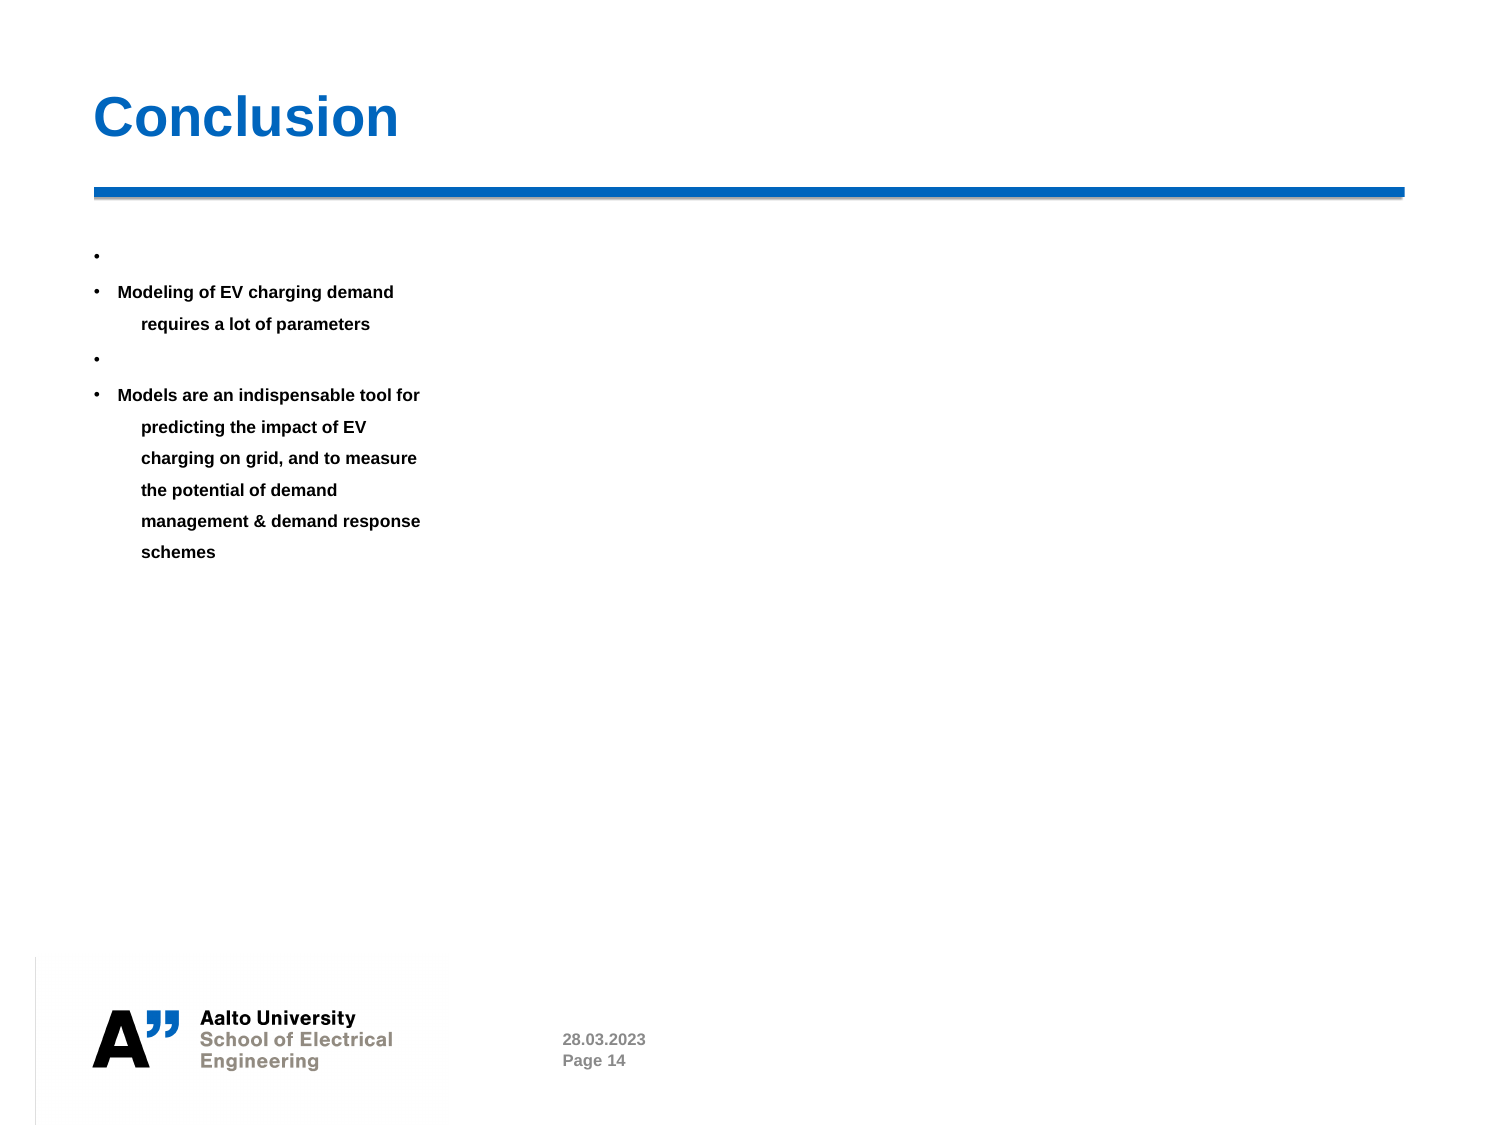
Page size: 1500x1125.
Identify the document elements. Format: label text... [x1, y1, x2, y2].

text_box Page [562, 1050, 816, 1071]
text_box 28.03.2023 [562, 1029, 816, 1050]
title Conclusion [93, 80, 1369, 228]
list Modeling of EV charging demand requires a lot of parameters Models are an indispensable tool for predicting the impact of EV charging on grid, and to measure the potential of demand management & demand response schemes [93, 245, 1429, 925]
